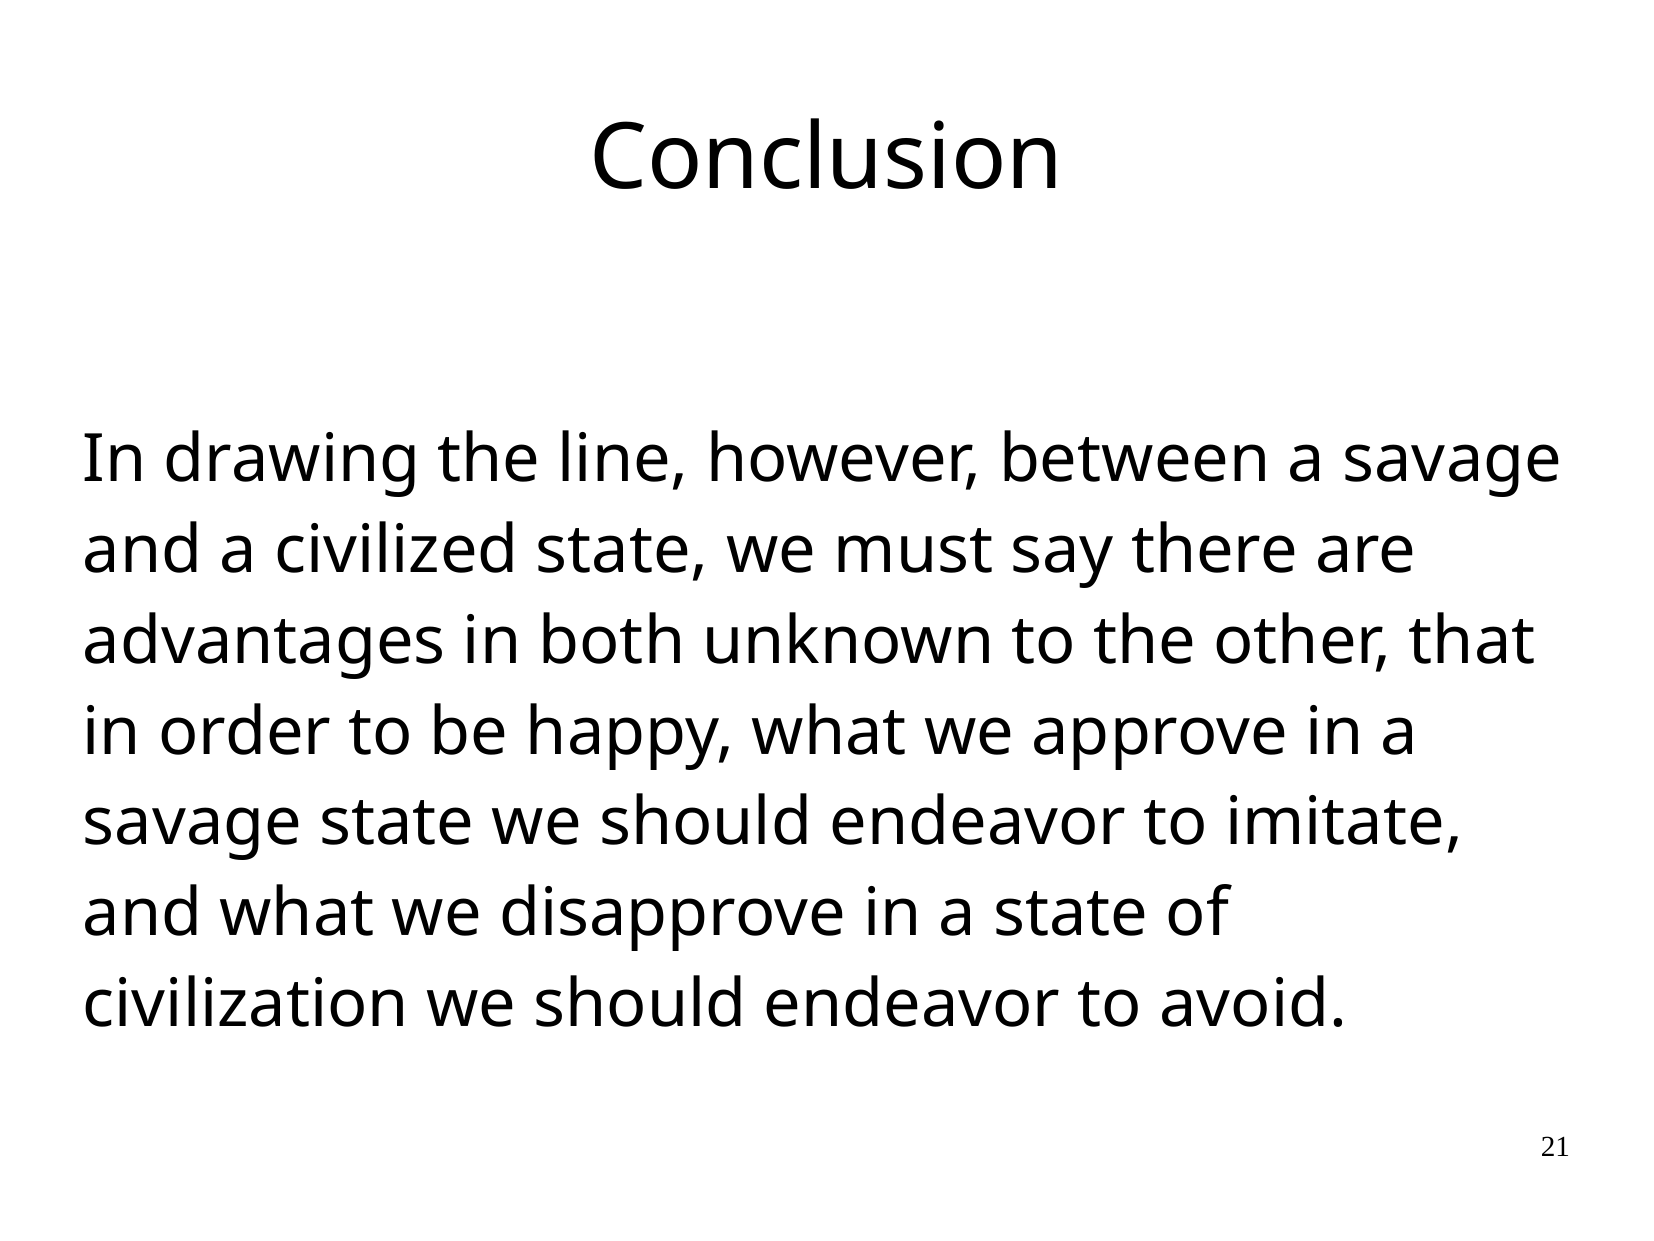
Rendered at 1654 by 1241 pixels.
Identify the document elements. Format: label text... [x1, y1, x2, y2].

list In drawing the line, however, between a savage and a civilized state, we must say there are advantages in both unknown to the other, that in order to be happy, what we approve in a savage state we should endeavor to imitate, and what we disapprove in a state of civilization we should endeavor to avoid. [82, 290, 1571, 1109]
title Conclusion [82, 49, 1571, 257]
